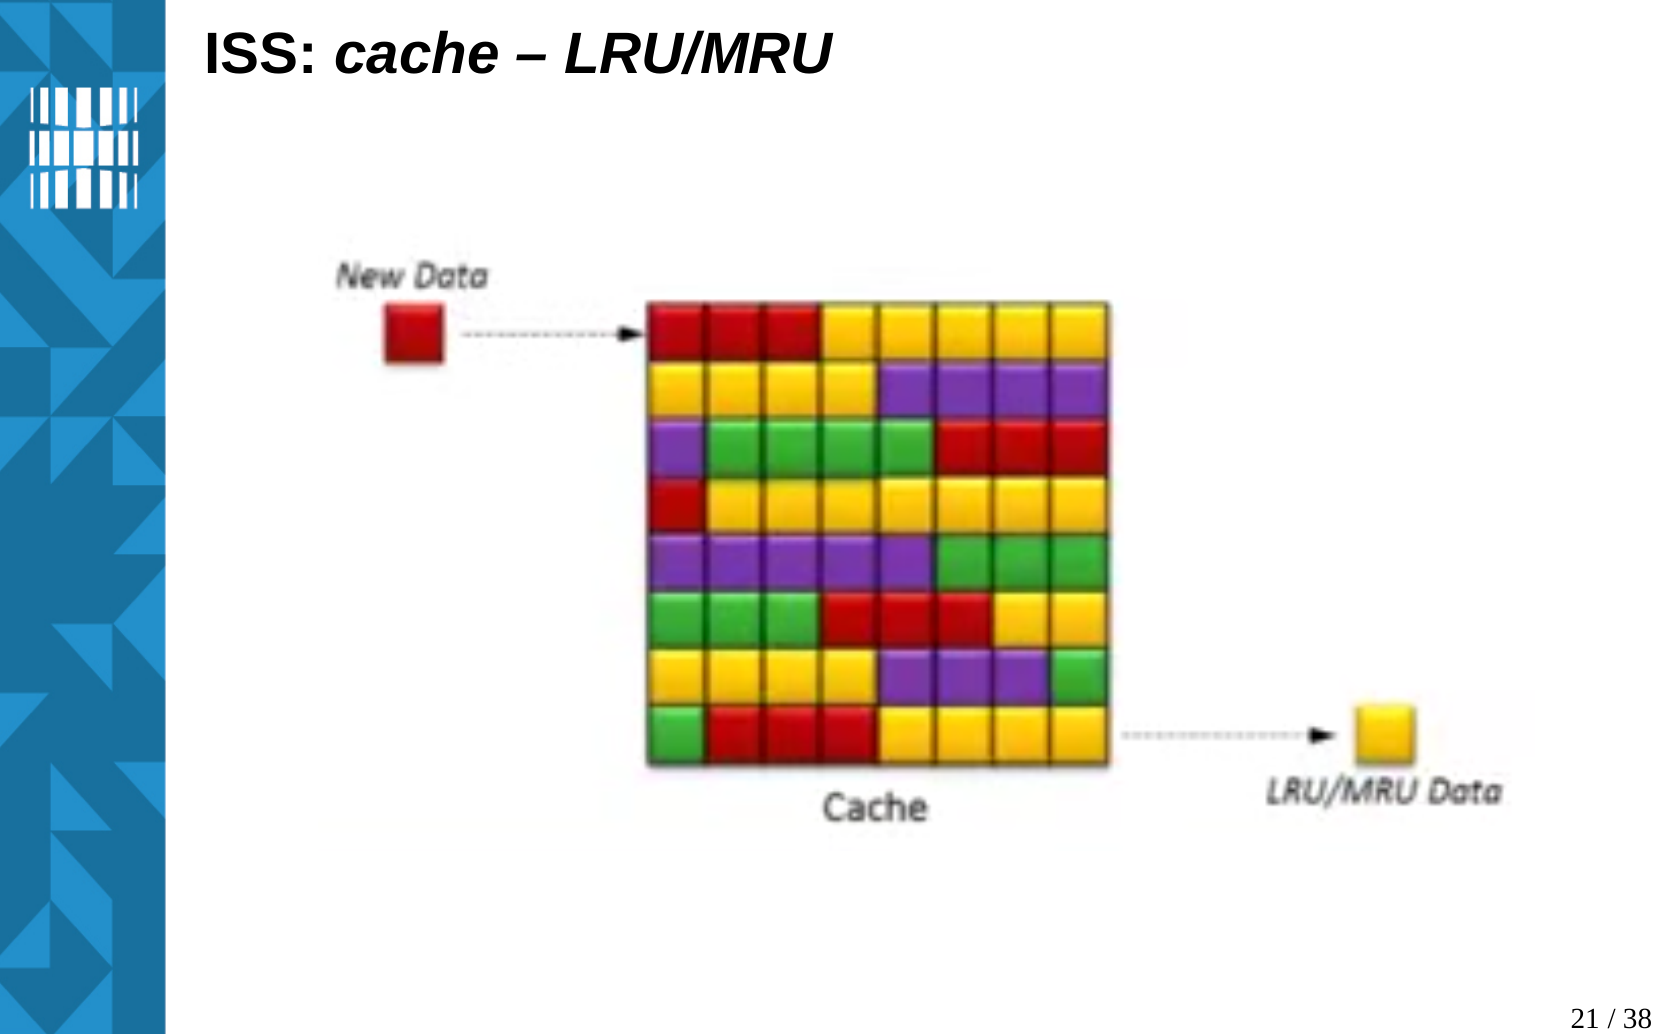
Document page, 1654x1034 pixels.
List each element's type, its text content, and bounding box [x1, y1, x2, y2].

picture [318, 233, 1535, 851]
title ISS: cache – LRU/MRU [204, 11, 1607, 95]
